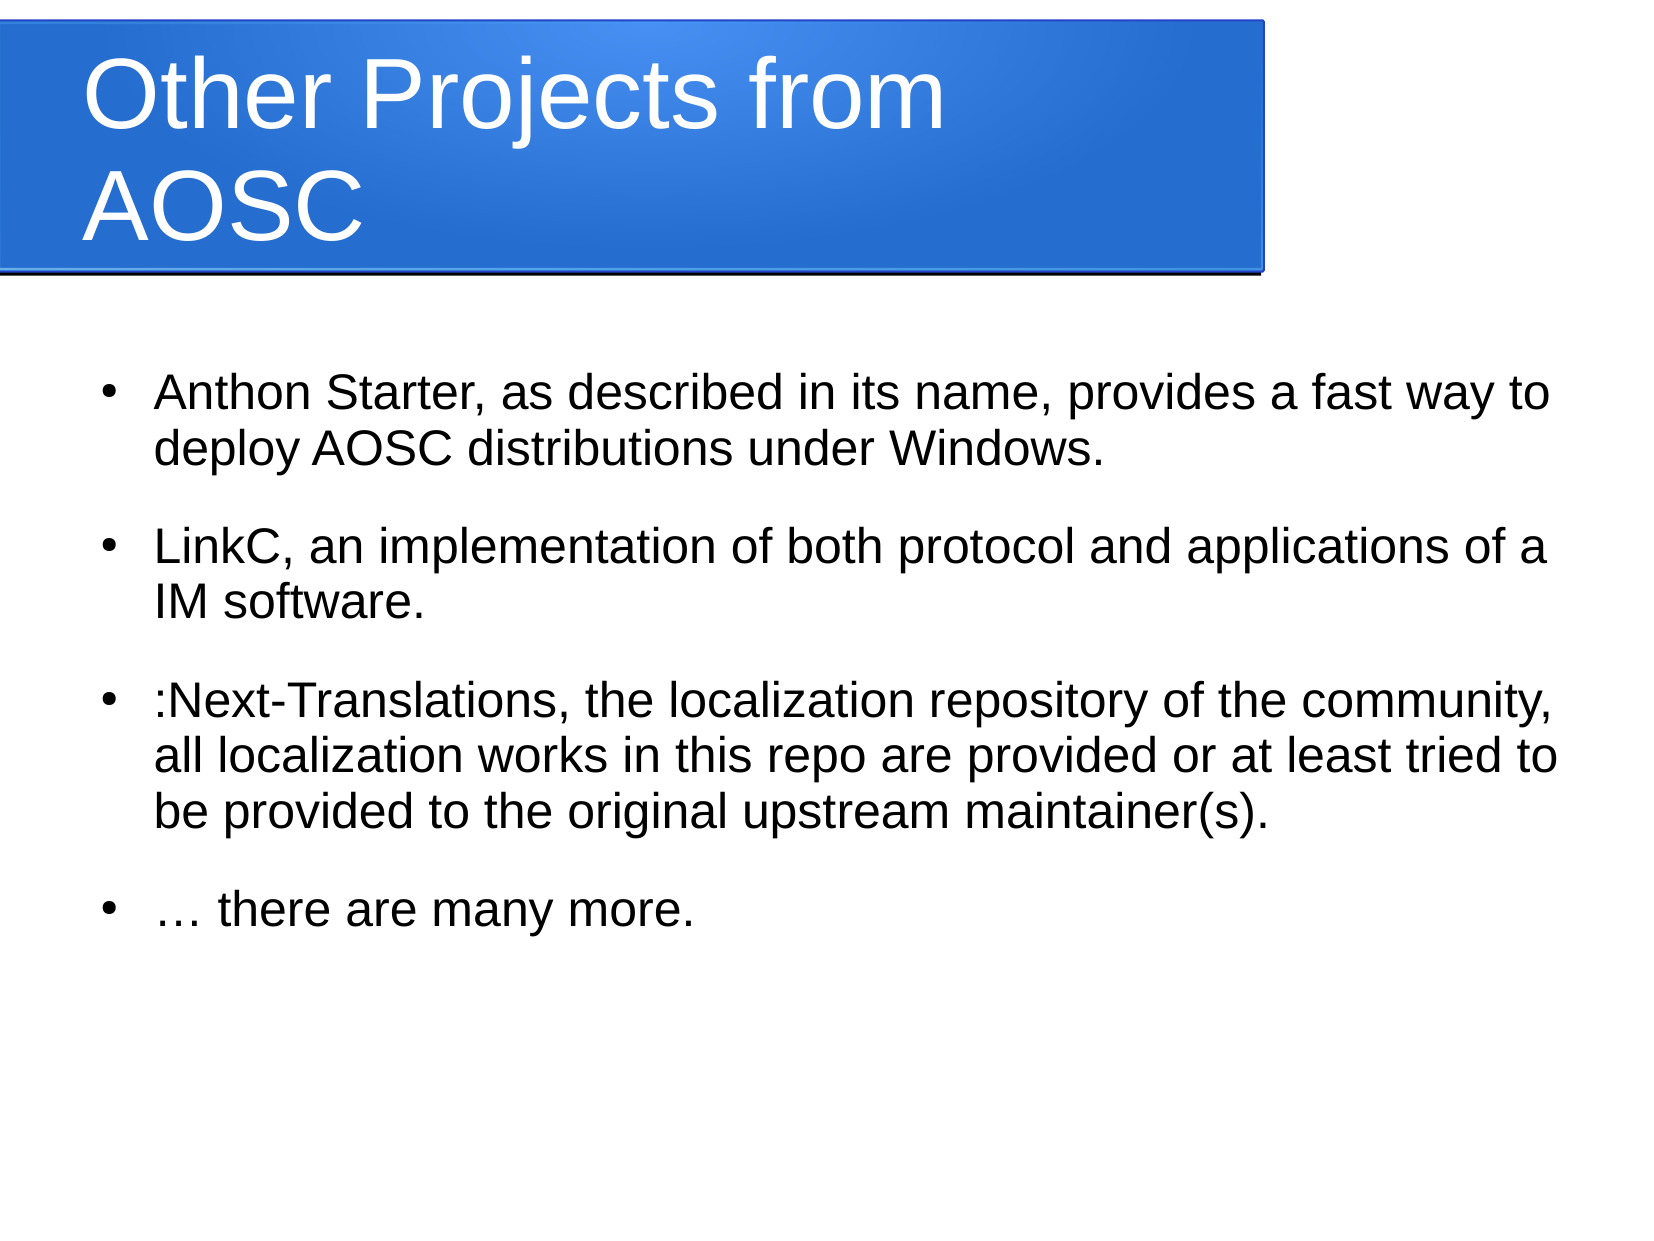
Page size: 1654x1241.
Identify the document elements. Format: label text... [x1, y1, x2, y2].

list Anthon Starter, as described in its name, provides a fast way to deploy AOSC distributions under Windows. LinkC, an implementation of both protocol and applications of a IM software. :Next-Translations, the localization repository of the community, all localization works in this repo are provided or at least tried to be provided to the original upstream maintainer(s). … there are many more. [82, 364, 1571, 1084]
title Other Projects from AOSC [82, 47, 1235, 252]
